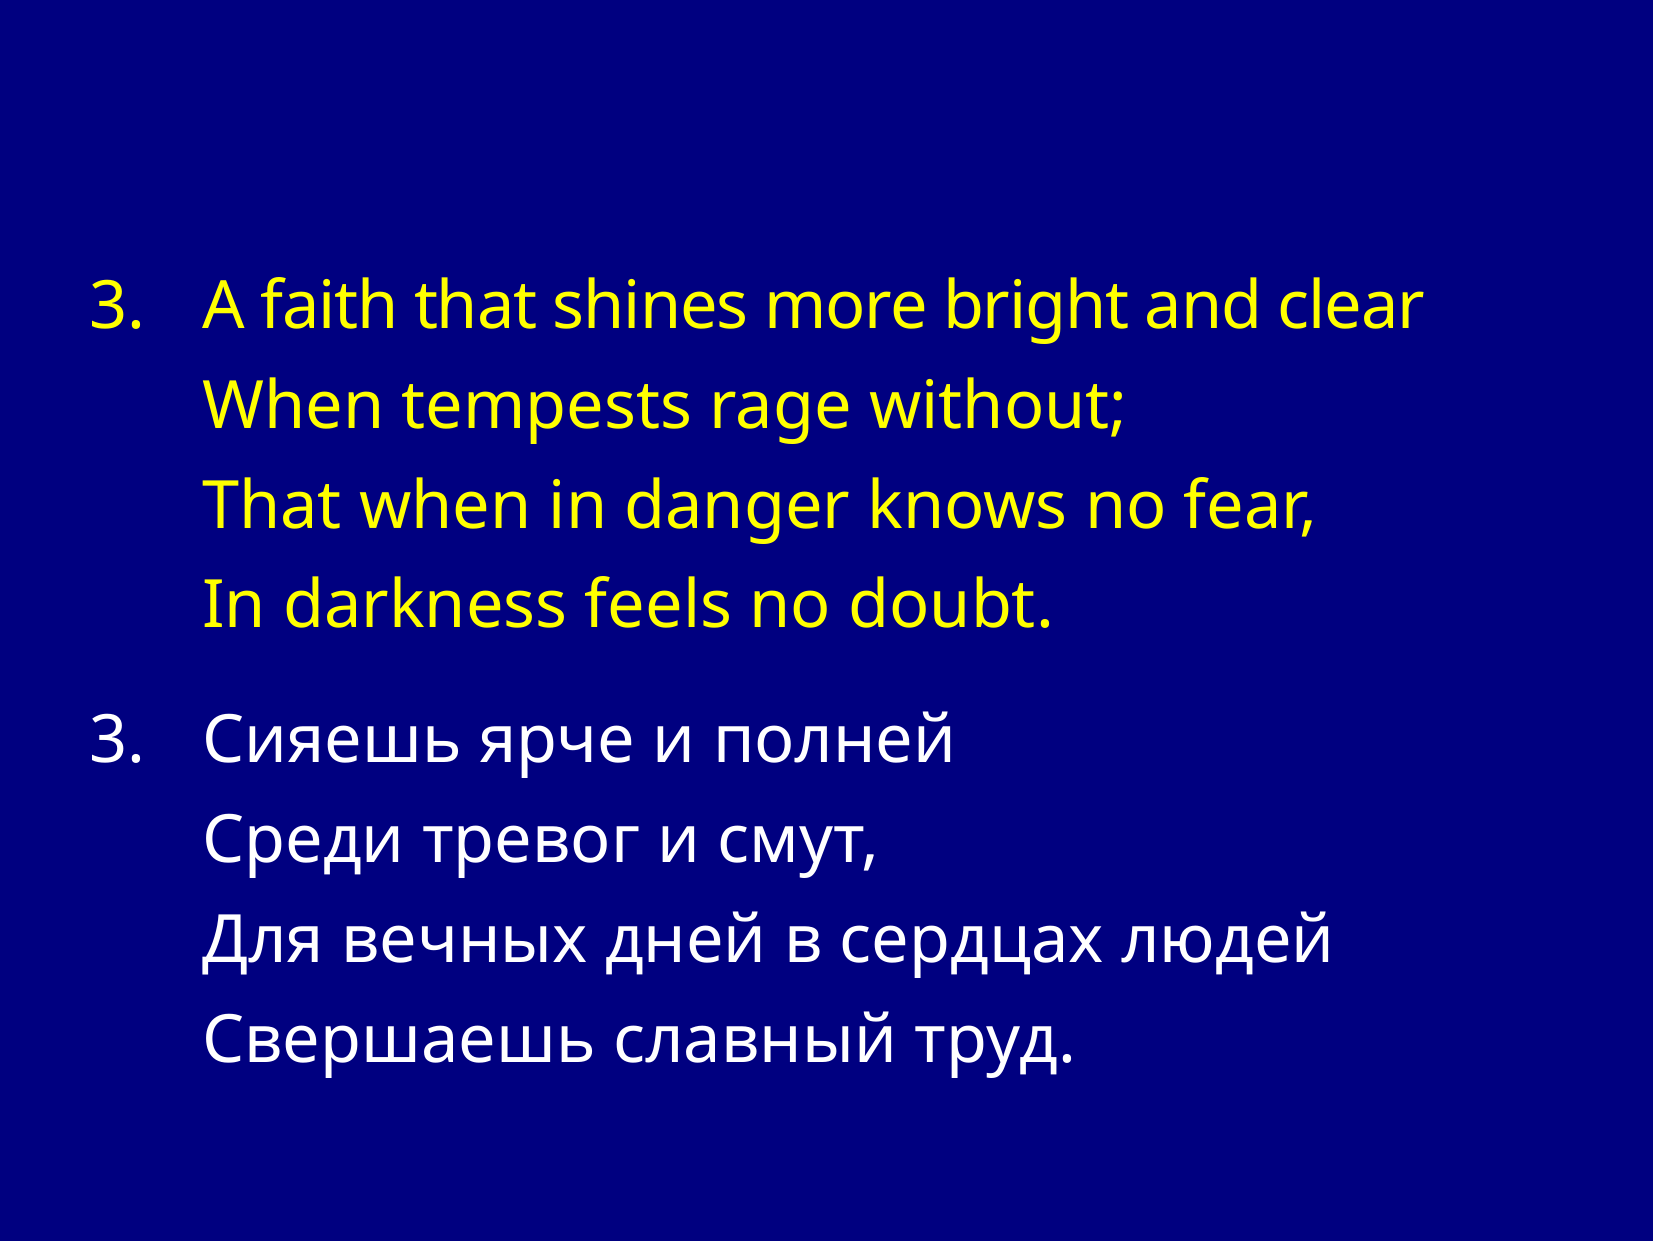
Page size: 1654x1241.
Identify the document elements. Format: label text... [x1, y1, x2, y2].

text_box 3. A faith that shines more bright and clear When tempests rage without; That when in danger knows no fear, In darkness feels no doubt. [75, 150, 1651, 638]
text_box 3. Сияешь ярче и полней Среди тревог и смут, Для вечных дней в сердцах людей Свершаешь славный труд. [75, 675, 1576, 1163]
